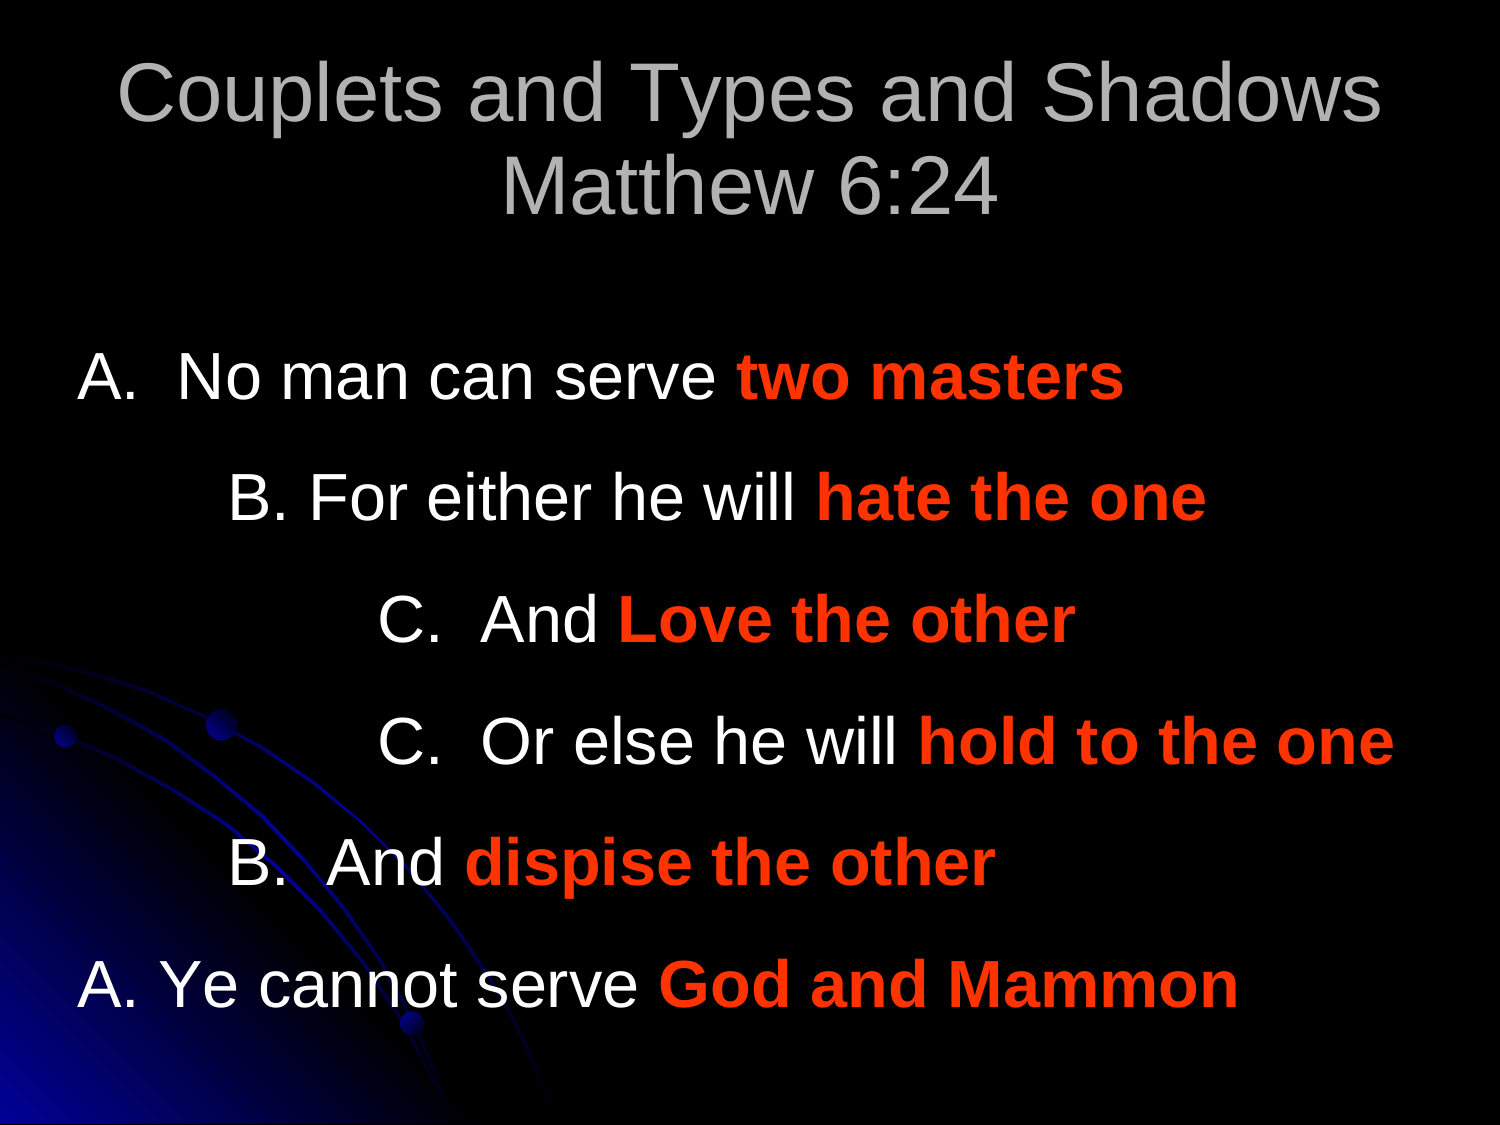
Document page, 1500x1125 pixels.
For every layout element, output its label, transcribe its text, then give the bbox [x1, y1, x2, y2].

title Couplets and Types and Shadows Matthew 6:24 [75, 31, 1426, 247]
text_box A. No man can serve two masters B. For either he will hate the one C. And Love the other C. Or else he will hold to the one B. And dispise the other A. Ye cannot serve God and Mammon [62, 324, 1450, 1029]
